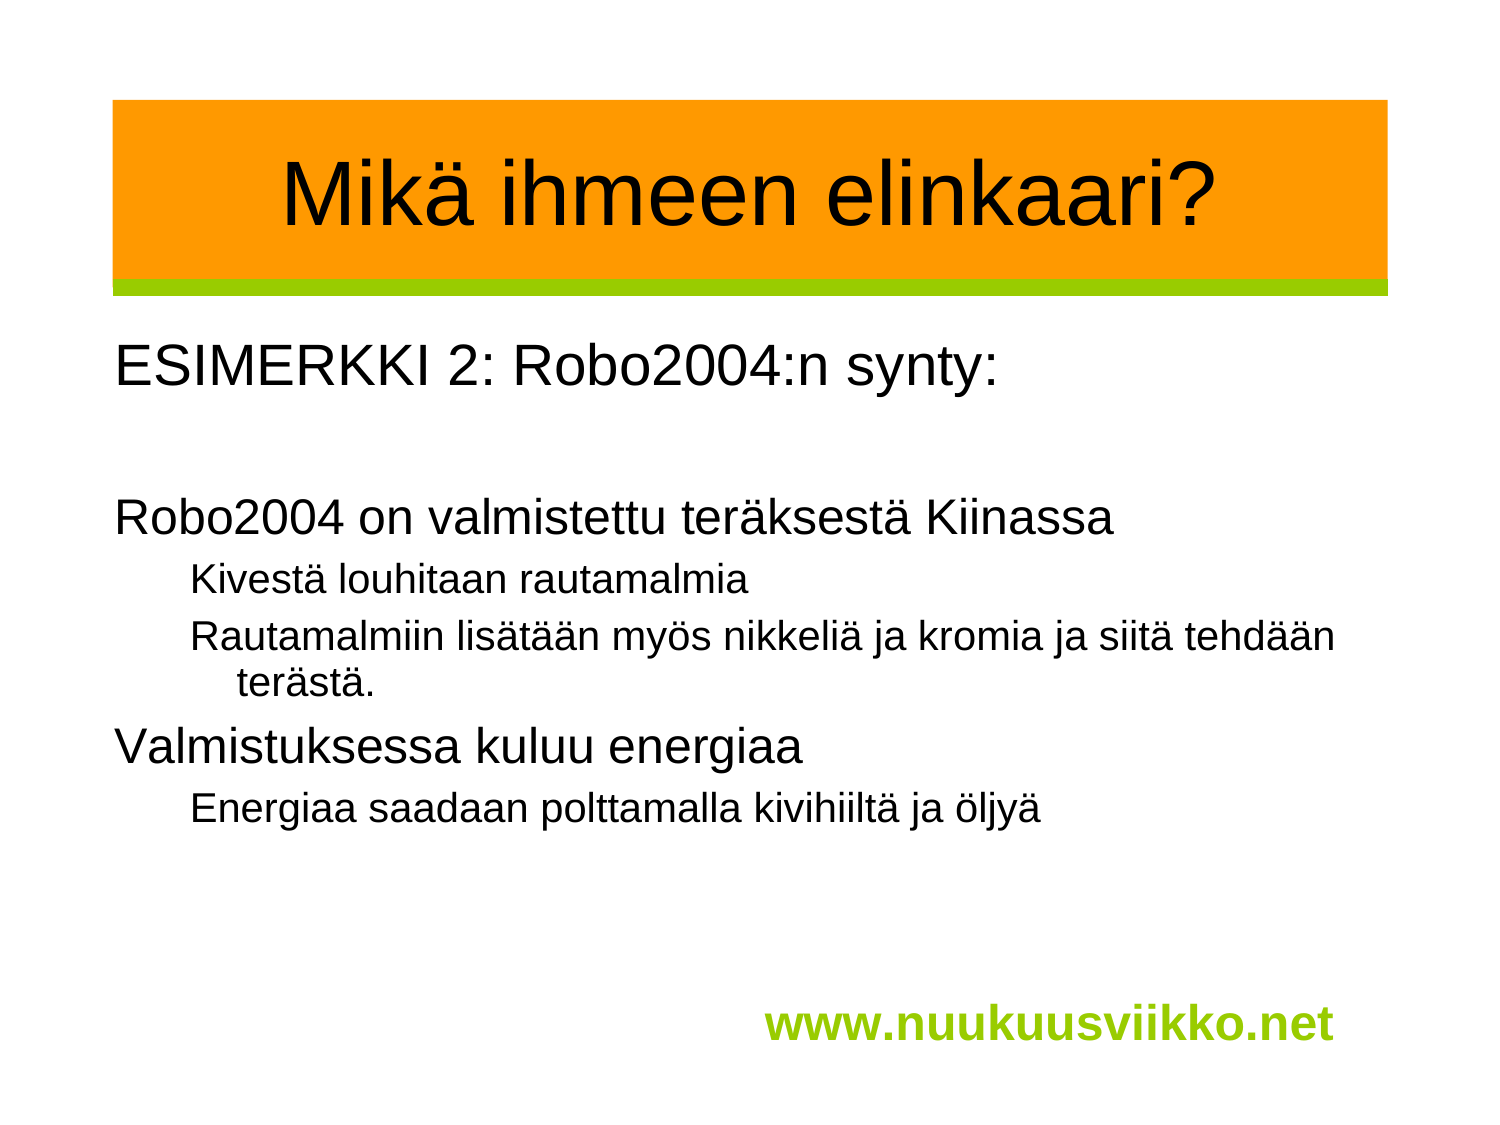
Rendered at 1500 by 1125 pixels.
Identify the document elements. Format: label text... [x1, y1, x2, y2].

list ESIMERKKI 2: Robo2004:n synty: Robo2004 on valmistettu teräksestä Kiinassa Kivestä louhitaan rautamalmia Rautamalmiin lisätään myös nikkeliä ja kromia ja siitä tehdään terästä. Valmistuksessa kuluu energiaa Energiaa saadaan polttamalla kivihiiltä ja öljyä [99, 324, 1388, 1125]
title Mikä ihmeen elinkaari? [112, 99, 1388, 279]
text_box www.nuukuusviikko.net [750, 987, 1350, 1059]
